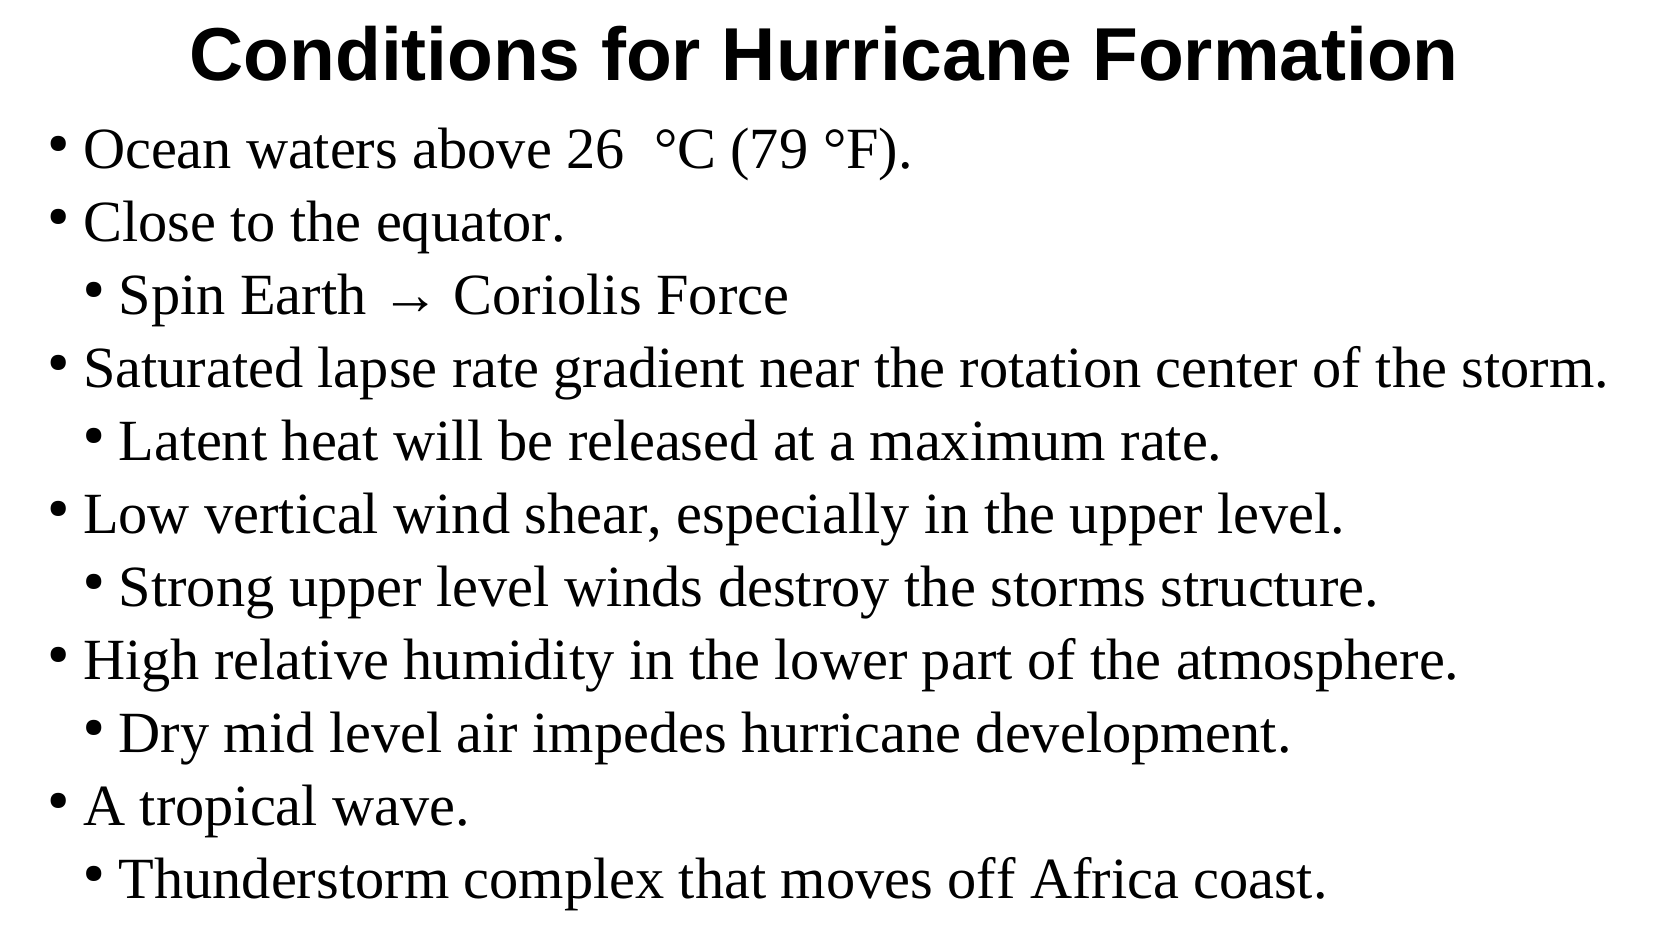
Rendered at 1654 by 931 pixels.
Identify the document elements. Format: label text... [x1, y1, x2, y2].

title Conditions for Hurricane Formation [0, 0, 1654, 101]
text_box Ocean waters above 26 °C (79 °F). Close to the equator. Spin Earth → Coriolis Force Saturated lapse rate gradient near the rotation center of the storm. Latent heat will be released at a maximum rate. Low vertical wind shear, especially in the upper level. Strong upper level winds destroy the storms structure. High relative humidity in the lower part of the atmosphere. Dry mid level air impedes hurricane development. A tropical wave. Thunderstorm complex that moves off Africa coast. [15, 102, 1642, 918]
